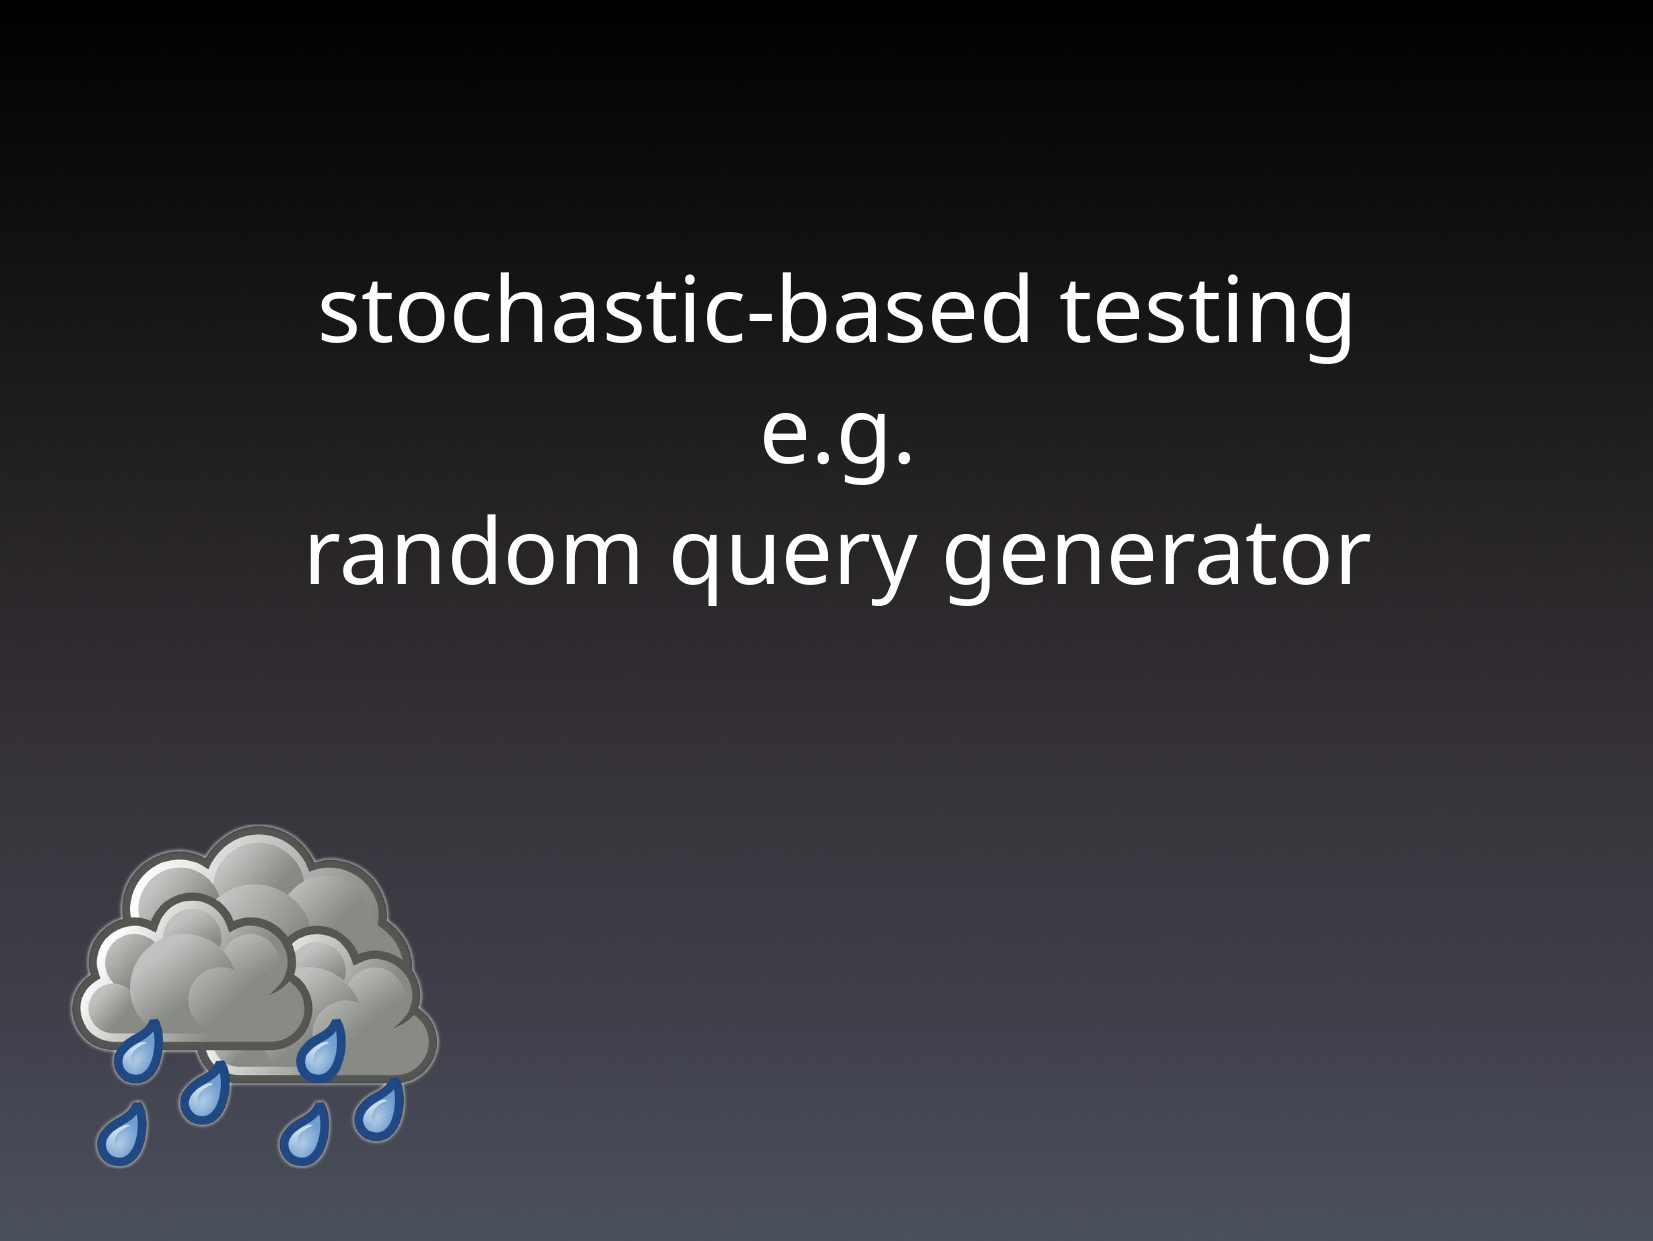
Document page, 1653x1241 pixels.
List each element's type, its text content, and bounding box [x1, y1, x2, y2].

picture [0, 0, 1653, 1241]
title stochastic-based testing e.g. random query generator [94, 164, 1583, 815]
